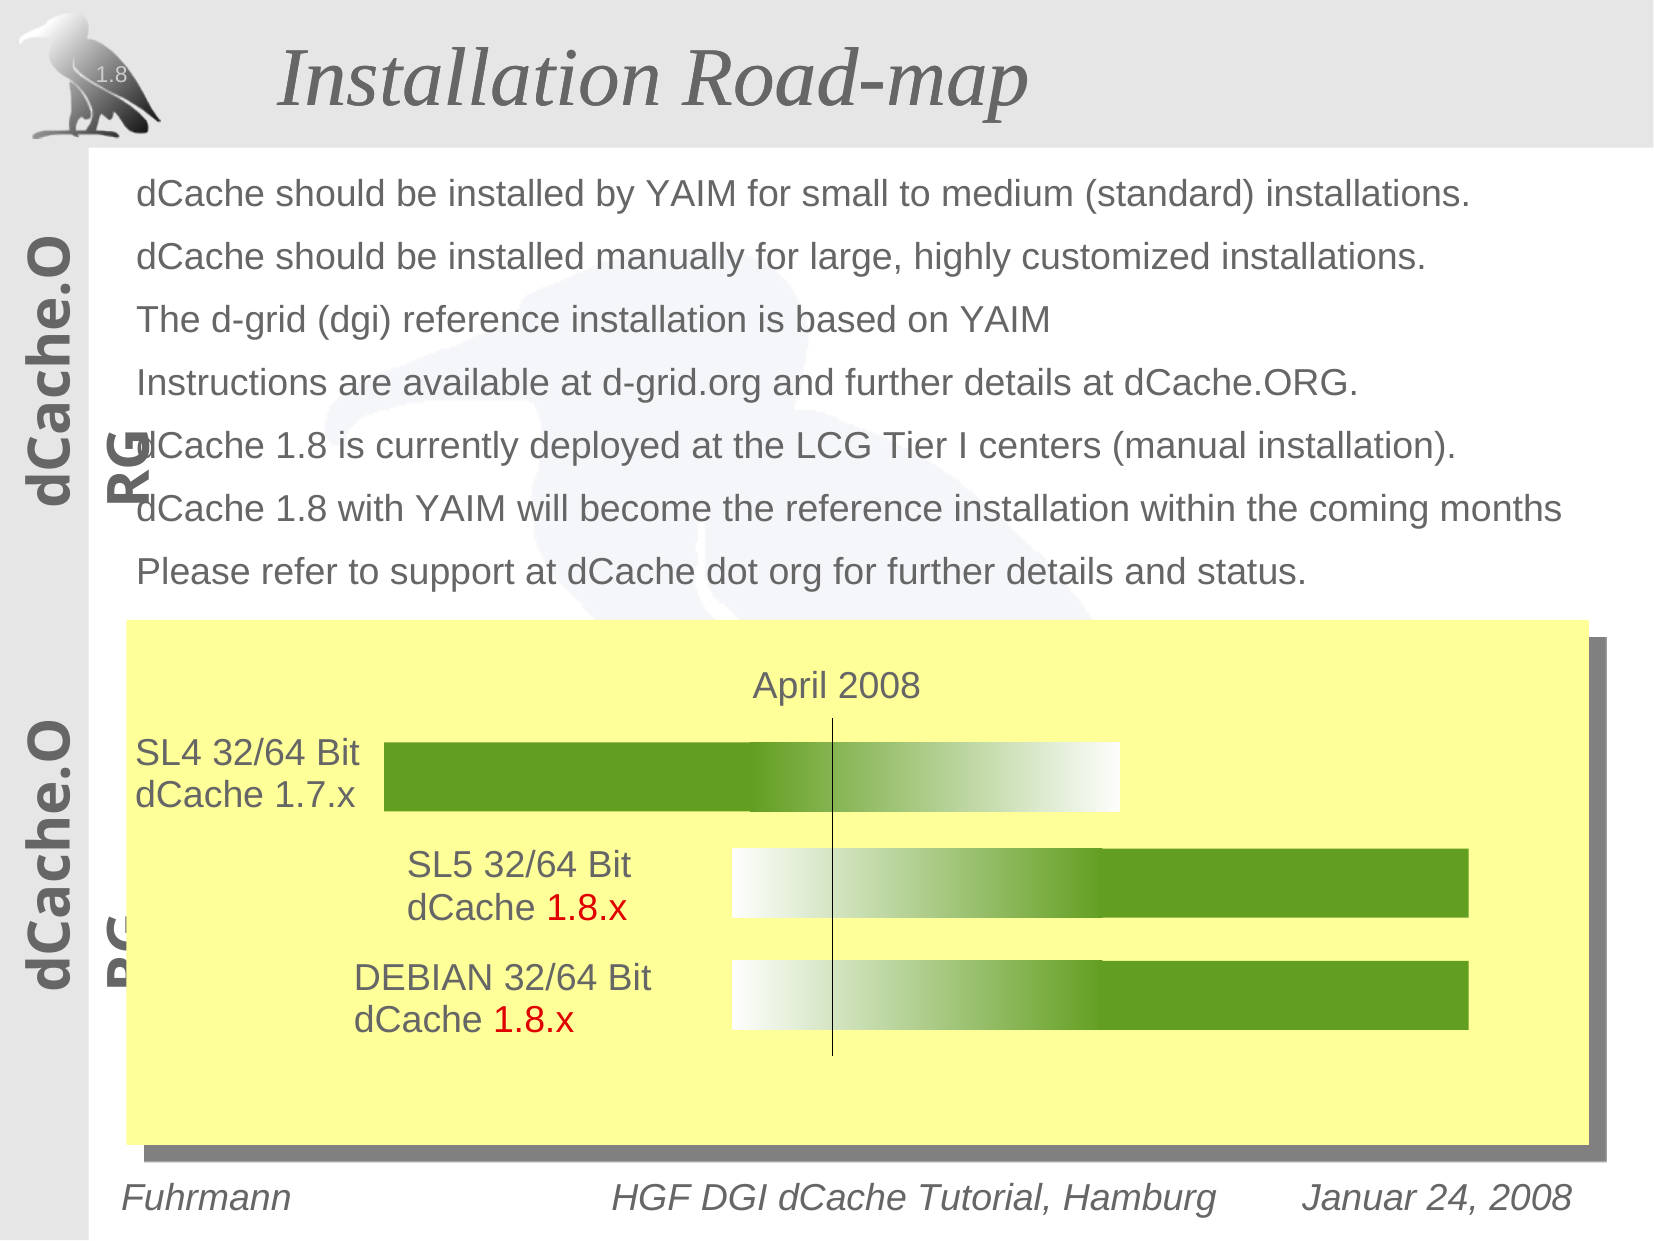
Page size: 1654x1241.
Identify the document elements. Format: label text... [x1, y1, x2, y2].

text_box Installation Road-map [262, 23, 1046, 131]
text_box April 2008 [738, 657, 936, 715]
text_box SL5 32/64 Bit dCache 1.8.x [392, 836, 647, 936]
text_box SL4 32/64 Bit dCache 1.7.x [120, 724, 375, 824]
text_box DEBIAN 32/64 Bit dCache 1.8.x [339, 948, 667, 1048]
text_box [126, 619, 1589, 1145]
text_box dCache should be installed by YAIM for small to medium (standard) installations. dCache should be installed manually for large, highly customized installations. The d-grid (dgi) reference installation is based on YAIM Instructions are available at d-grid.org and further details at dCache.ORG. dCache 1.8 is currently deployed at the LCG Tier I centers (manual installation). dCache 1.8 with YAIM will become the reference installation within the coming months Please refer to support at dCache dot org for further details and status. [121, 144, 1613, 579]
picture [19, 13, 161, 139]
